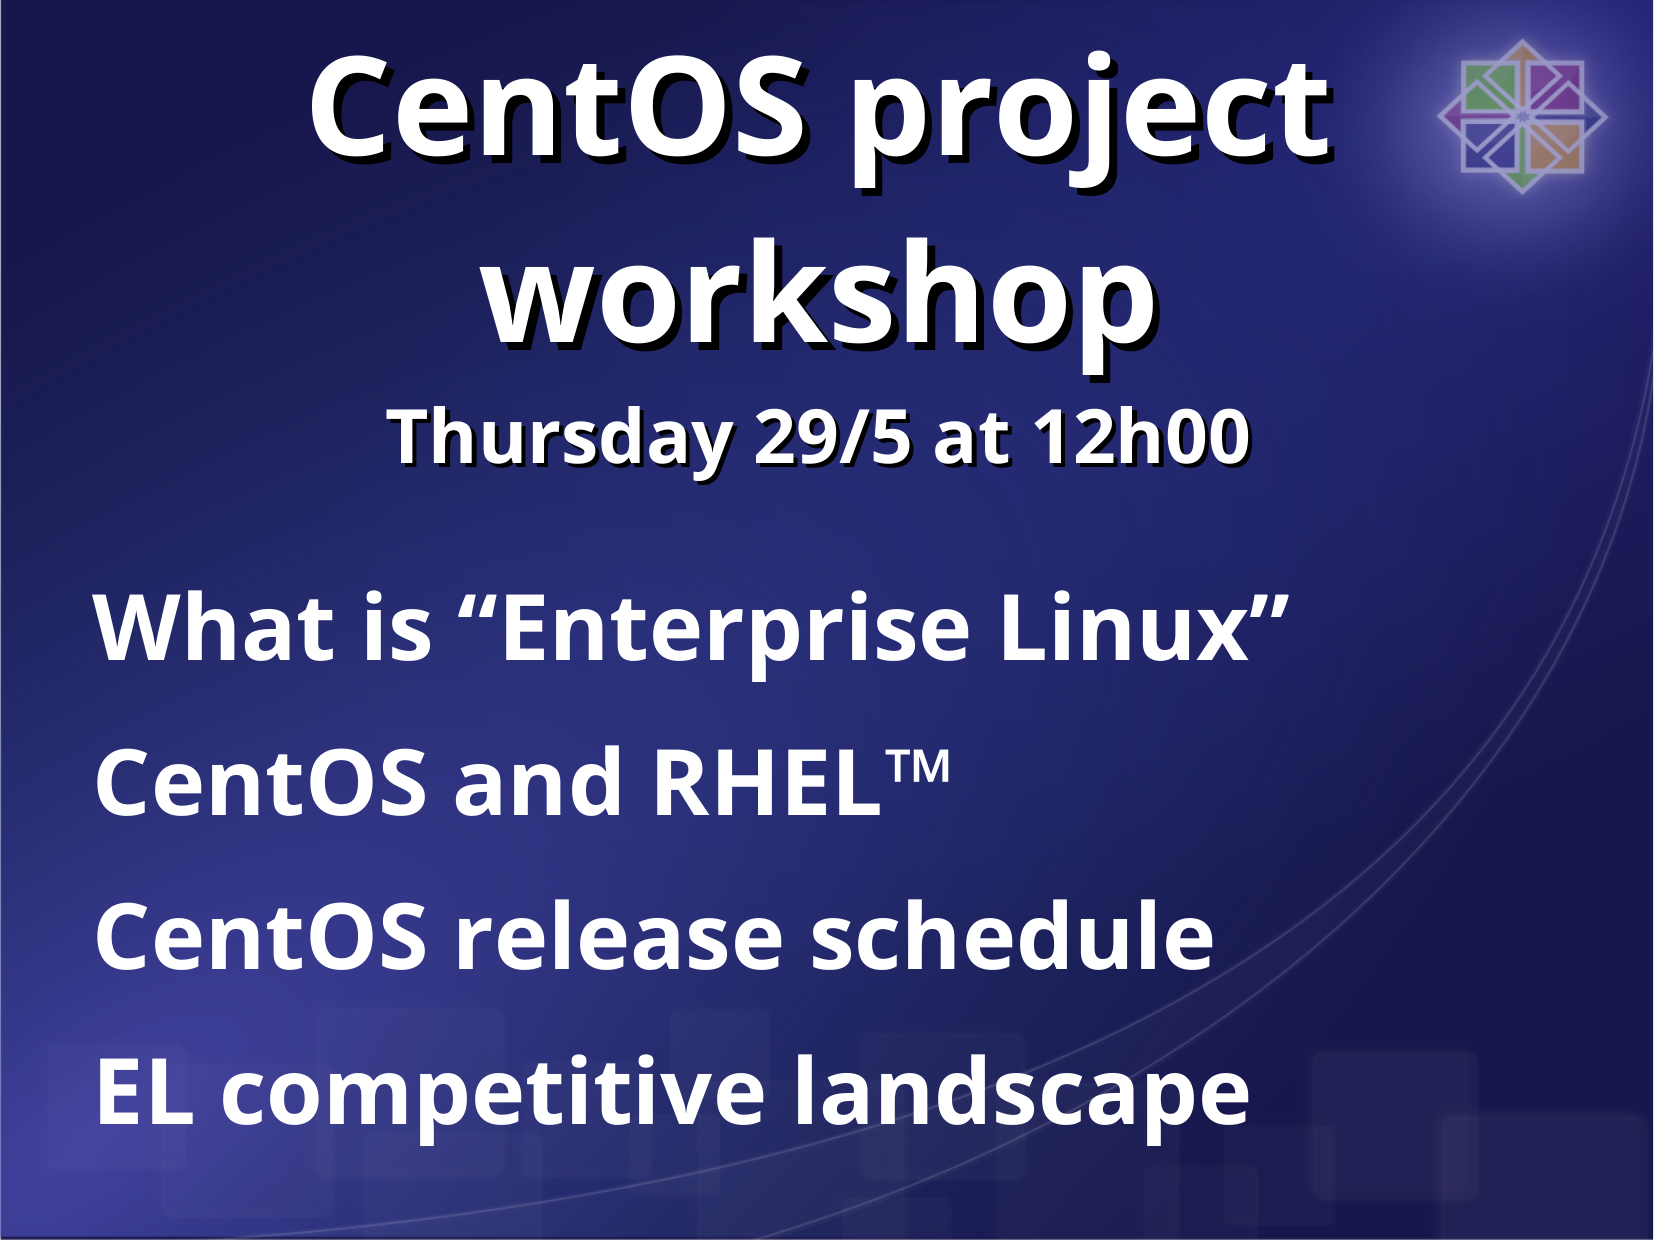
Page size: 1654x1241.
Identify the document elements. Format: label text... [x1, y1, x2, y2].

list What is “Enterprise Linux” CentOS and RHEL™ CentOS release schedule EL competitive landscape [75, 562, 1563, 1126]
title CentOS project workshop Thursday 29/5 at 12h00 [75, 37, 1563, 559]
picture [0, 0, 1654, 1241]
